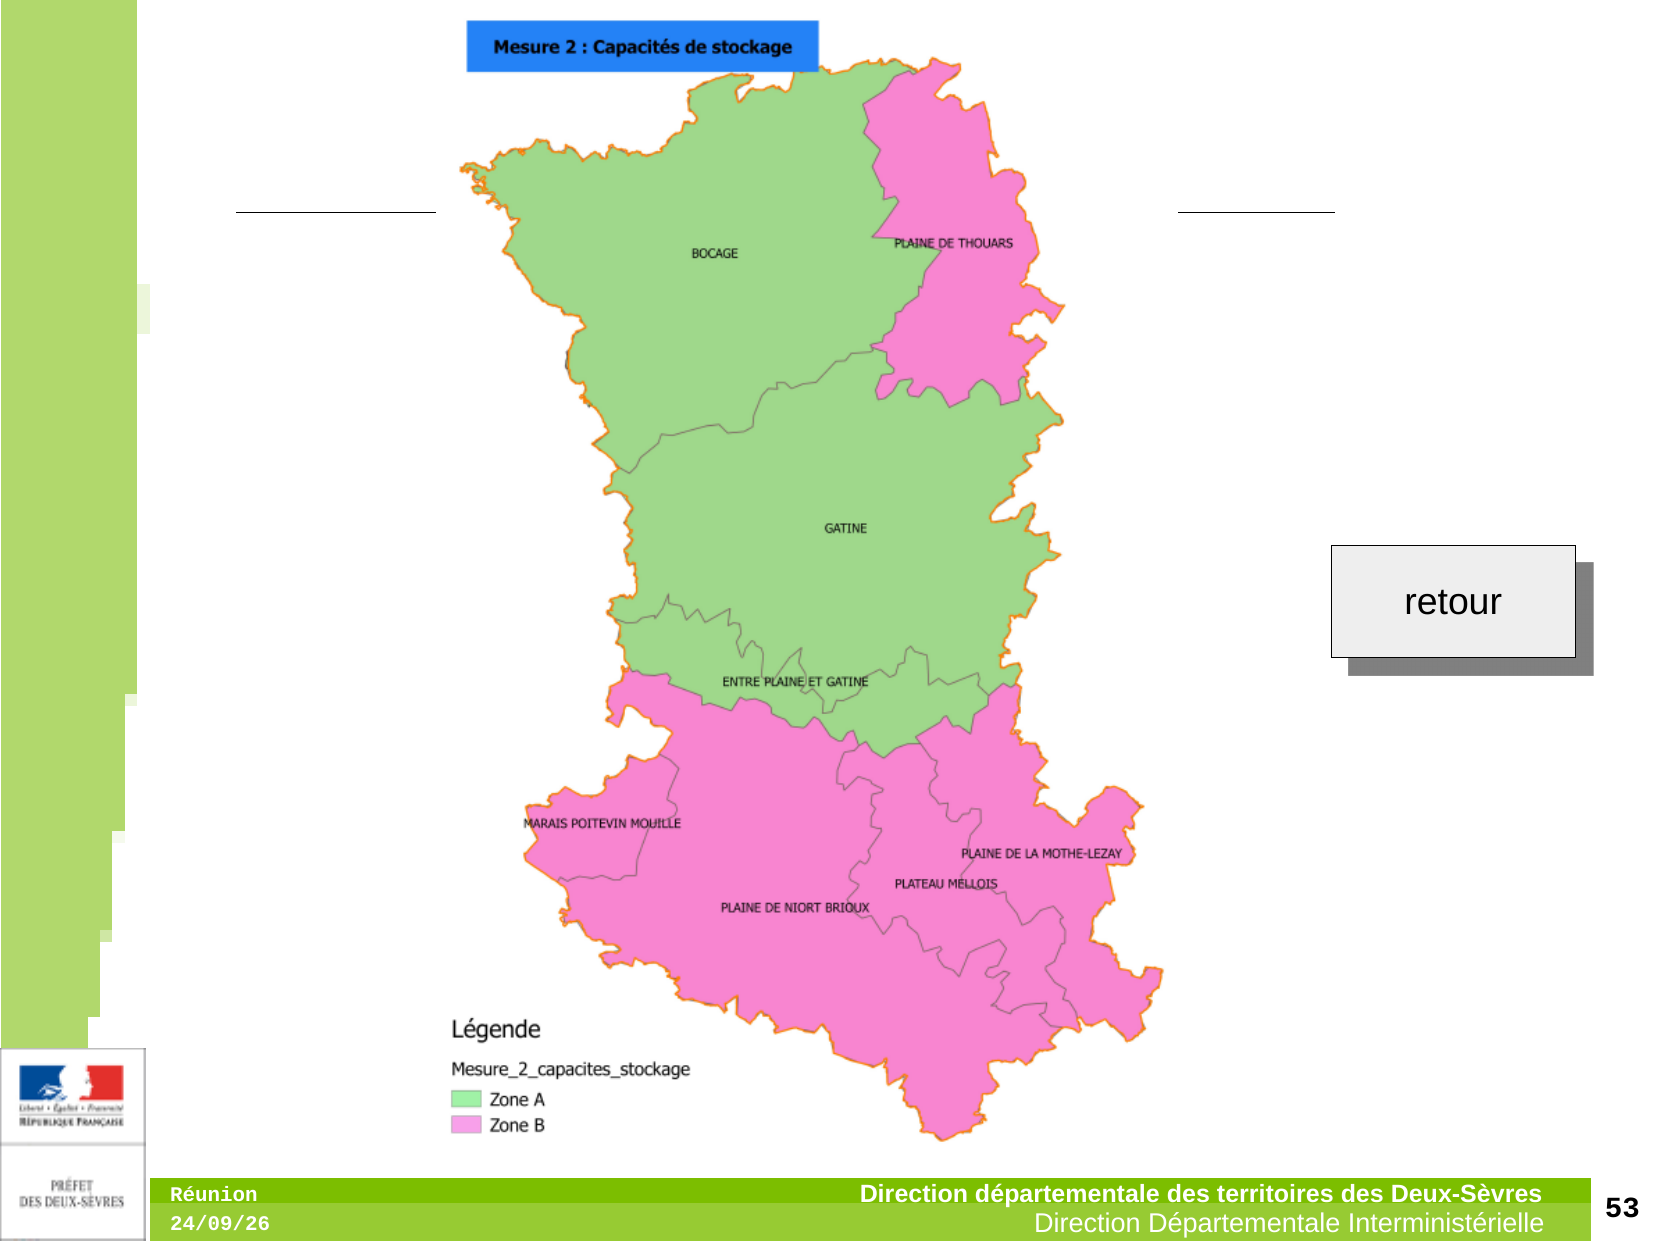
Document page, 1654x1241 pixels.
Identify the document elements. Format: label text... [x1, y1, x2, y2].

picture [0, 0, 1654, 1241]
text_box retour [1331, 545, 1576, 658]
